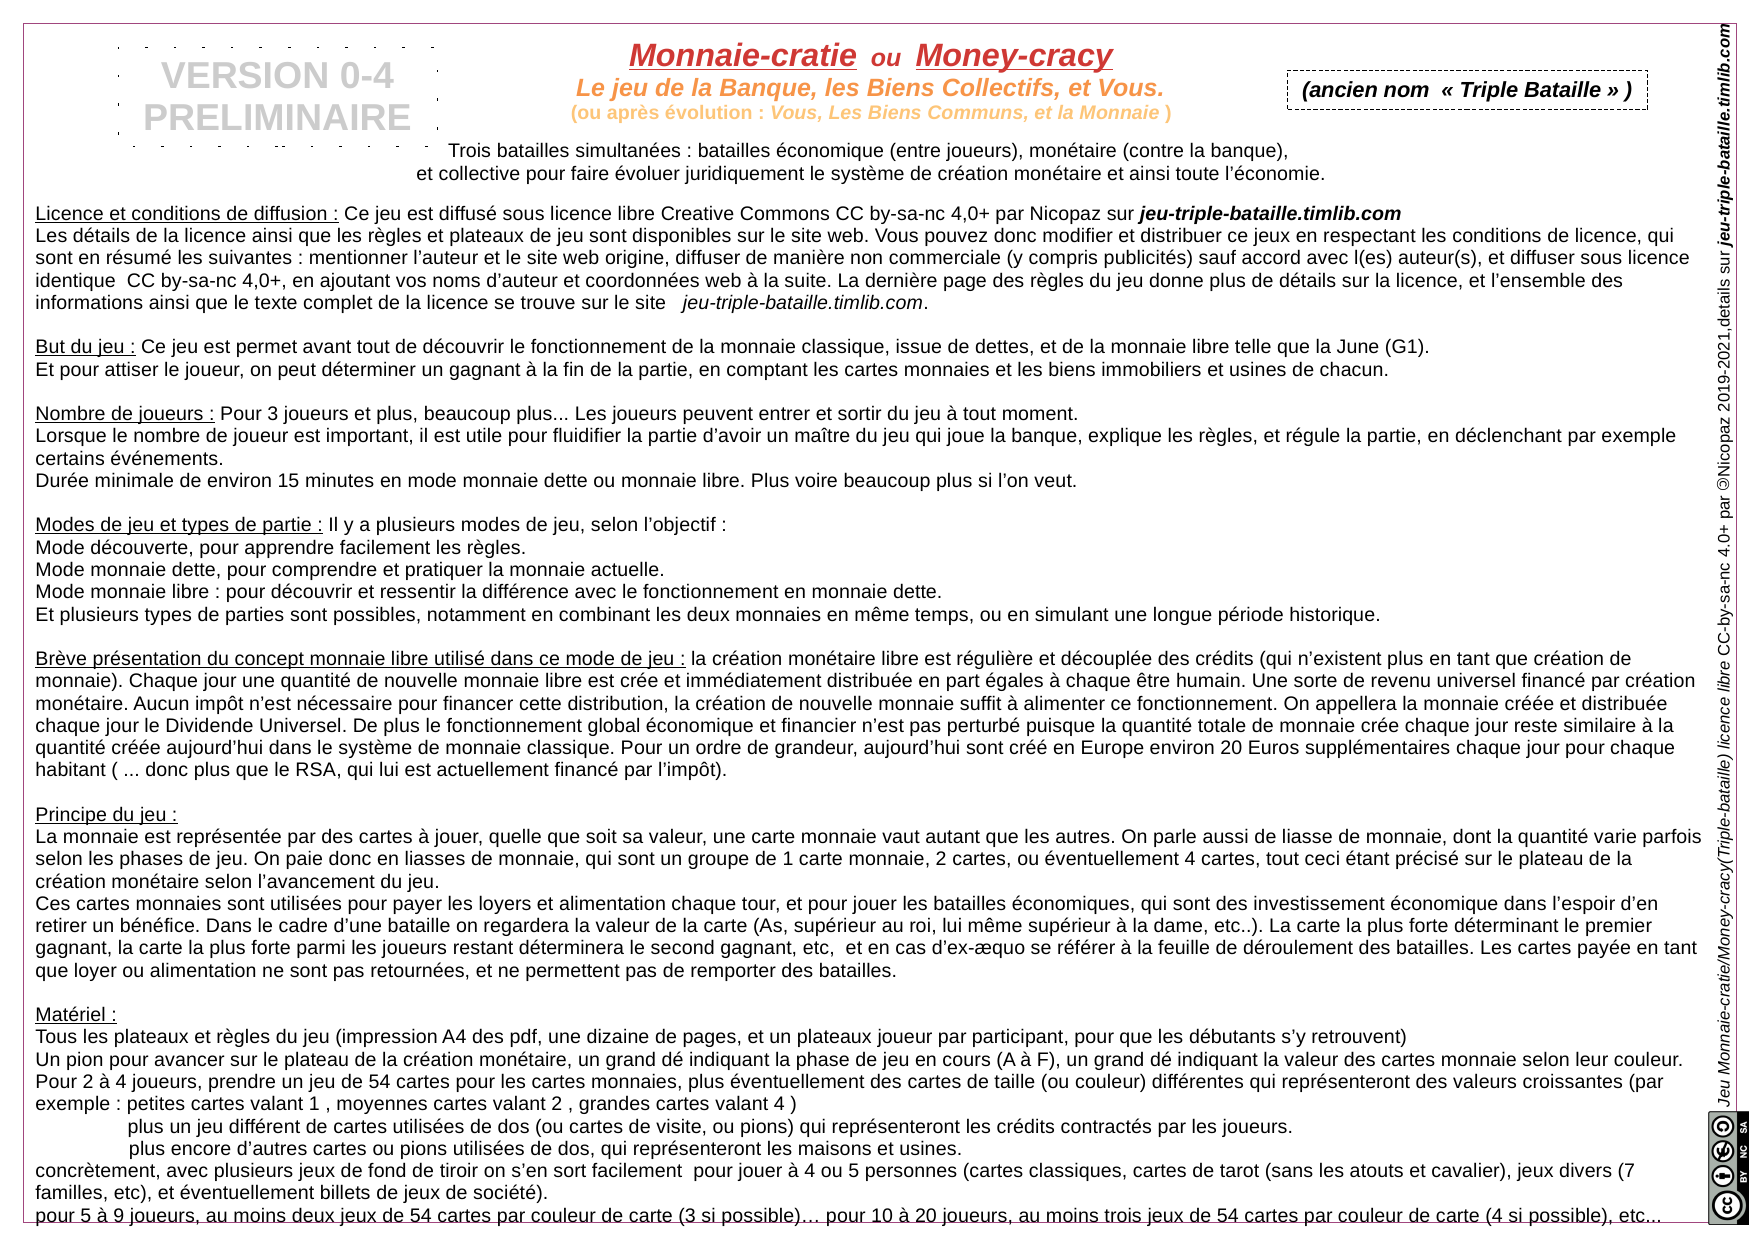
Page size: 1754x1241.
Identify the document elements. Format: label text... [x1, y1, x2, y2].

picture [1709, 1112, 1749, 1225]
text_box Monnaie-cratie ou Money-cracy Le jeu de la Banque, les Biens Collectifs, et Vous. (ou après évolution : Vous, Les Biens Communs, et la Monnaie ) Trois batailles simultanées : batailles économique (entre joueurs), monétaire (contre la banque), et collective pour faire évoluer juridiquement le système de création monétaire et ainsi toute l’économie. Licence et conditions de diffusion : Ce jeu est diffusé sous licence libre Creative Commons CC by-sa-nc 4,0+ par Nicopaz sur jeu-triple-bataille.timlib.com Les détails de la licence ainsi que les règles et plateaux de jeu sont disponibles sur le site web. Vous pouvez donc modifier et distribuer ce jeux en respectant les conditions de licence, qui sont en résumé les suivantes : mentionner l’auteur et le site web origine, diffuser de manière non commerciale (y compris publicités) sauf accord avec l(es) auteur(s), et diffuser sous licence identique CC by-sa-nc 4,0+, en ajoutant vos noms d’auteur et coordonnées web à la suite. La dernière page des règles du jeu donne plus de détails sur la licence, et l’ensemble des informations ainsi que le texte complet de la licence se trouve sur le site jeu-triple-bataille.timlib.com. But du jeu : Ce jeu est permet avant tout de découvrir le fonctionnement de la monnaie classique, issue de dettes, et de la monnaie libre telle que la June (G1). Et pour attiser le joueur, on peut déterminer un gagnant à la fin de la partie, en comptant les cartes monnaies et les biens immobiliers et usines de chacun. Nombre de joueurs : Pour 3 joueurs et plus, beaucoup plus... Les joueurs peuvent entrer et sortir du jeu à tout moment. Lorsque le nombre de joueur est important, il est utile pour fluidifier la partie d’avoir un maître du jeu qui joue la banque, explique les règles, et régule la partie, en déclenchant par exemple certains événements. Durée minimale de environ 15 minutes en mode monnaie dette ou monnaie libre. Plus voire beaucoup plus si l’on veut. Modes de jeu et types de partie : Il y a plusieurs modes de jeu, selon l’objectif : Mode découverte, pour apprendre facilement les règles. Mode monnaie dette, pour comprendre et pratiquer la monnaie actuelle. Mode monnaie libre : pour découvrir et ressentir la différence avec le fonctionnement en monnaie dette. Et plusieurs types de parties sont possibles, notamment en combinant les deux monnaies en même temps, ou en simulant une longue période historique. Brève présentation du concept monnaie libre utilisé dans ce mode de jeu : la création monétaire libre est régulière et découplée des crédits (qui n’existent plus en tant que création de monnaie). Chaque jour une quantité de nouvelle monnaie libre est crée et immédiatement distribuée en part égales à chaque être humain. Une sorte de revenu universel financé par création monétaire. Aucun impôt n’est nécessaire pour financer cette distribution, la création de nouvelle monnaie suffit à alimenter ce fonctionnement. On appellera la monnaie créée et distribuée chaque jour le Dividende Universel. De plus le fonctionnement global économique et financier n’est pas perturbé puisque la quantité totale de monnaie crée chaque jour reste similaire à la quantité créée aujourd’hui dans le système de monnaie classique. Pour un ordre de grandeur, aujourd’hui sont créé en Europe environ 20 Euros supplémentaires chaque jour pour chaque habitant ( ... donc plus que le RSA, qui lui est actuellement financé par l’impôt). Principe du jeu : La monnaie est représentée par des cartes à jouer, quelle que soit sa valeur, une carte monnaie vaut autant que les autres. On parle aussi de liasse de monnaie, dont la quantité varie parfois selon les phases de jeu. On paie donc en liasses de monnaie, qui sont un groupe de 1 carte monnaie, 2 cartes, ou éventuellement 4 cartes, tout ceci étant précisé sur le plateau de la création monétaire selon l’avancement du jeu. Ces cartes monnaies sont utilisées pour payer les loyers et alimentation chaque tour, et pour jouer les batailles économiques, qui sont des investissement économique dans l’espoir d’en retirer un bénéfice. Dans le cadre d’une bataille on regardera la valeur de la carte (As, supérieur au roi, lui même supérieur à la dame, etc..). La carte la plus forte déterminant le premier gagnant, la carte la plus forte parmi les joueurs restant déterminera le second gagnant, etc, et en cas d’ex-æquo se référer à la feuille de déroulement des batailles. Les cartes payée en tant que loyer ou alimentation ne sont pas retournées, et ne permettent pas de remporter des batailles. Matériel : Tous les plateaux et règles du jeu (impression A4 des pdf, une dizaine de pages, et un plateaux joueur par participant, pour que les débutants s’y retrouvent) Un pion pour avancer sur le plateau de la création monétaire, un grand dé indiquant la phase de jeu en cours (A à F), un grand dé indiquant la valeur des cartes monnaie selon leur couleur. Pour 2 à 4 joueurs, prendre un jeu de 54 cartes pour les cartes monnaies, plus éventuellement des cartes de taille (ou couleur) différentes qui représenteront des valeurs croissantes (par exemple : petites cartes valant 1 , moyennes cartes valant 2 , grandes cartes valant 4 ) plus un jeu différent de cartes utilisées de dos (ou cartes de visite, ou pions) qui représenteront les crédits contractés par les joueurs. plus encore d’autres cartes ou pions utilisées de dos, qui représenteront les maisons et usines. concrètement, avec plusieurs jeux de fond de tiroir on s’en sort facilement pour jouer à 4 ou 5 personnes (cartes classiques, cartes de tarot (sans les atouts et cavalier), jeux divers (7 familles, etc), et éventuellement billets de jeux de société). pour 5 à 9 joueurs, au moins deux jeux de 54 cartes par couleur de carte (3 si possible)… pour 10 à 20 joueurs, au moins trois jeux de 54 cartes par couleur de carte (4 si possible), etc... [35, 23, 1707, 1241]
text_box VERSION 0-4 PRELIMINAIRE [118, 47, 438, 147]
text_box (ancien nom « Triple Bataille » ) [1287, 70, 1648, 110]
